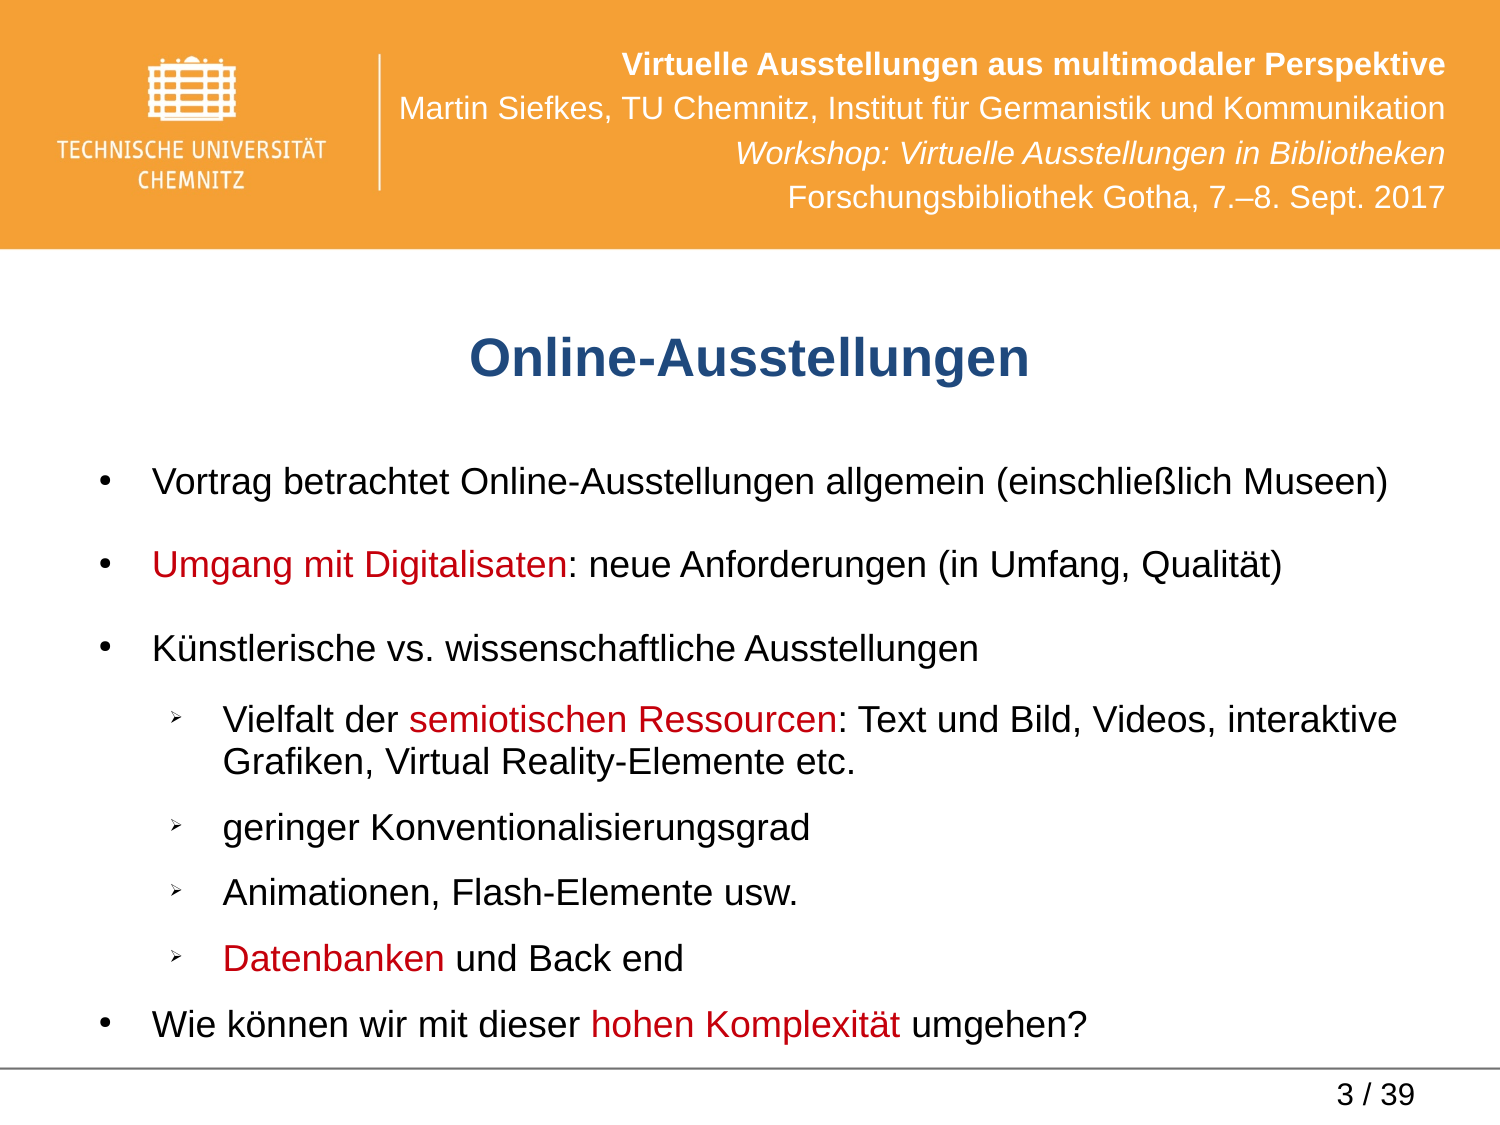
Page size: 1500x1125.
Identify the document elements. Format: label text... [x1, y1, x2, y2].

list [419, 45, 774, 197]
text_box <Foliennummer> / 39 [1162, 1069, 1500, 1120]
picture [0, 0, 1500, 1125]
text_box Online-Ausstellungen [59, 314, 1441, 449]
list Vortrag betrachtet Online-Ausstellungen allgemein (einschließlich Museen) Umgang mit Digitalisaten: neue Anforderungen (in Umfang, Qualität) Künstlerische vs. wissenschaftliche Ausstellungen Vielfalt der semiotischen Ressourcen: Text und Bild, Videos, interaktive Grafiken, Virtual Reality-Elemente etc. geringer Konventionalisierungsgrad Animationen, Flash-Elemente usw. Datenbanken und Back end Wie können wir mit dieser hohen Komplexität umgehen? [81, 460, 1460, 1085]
